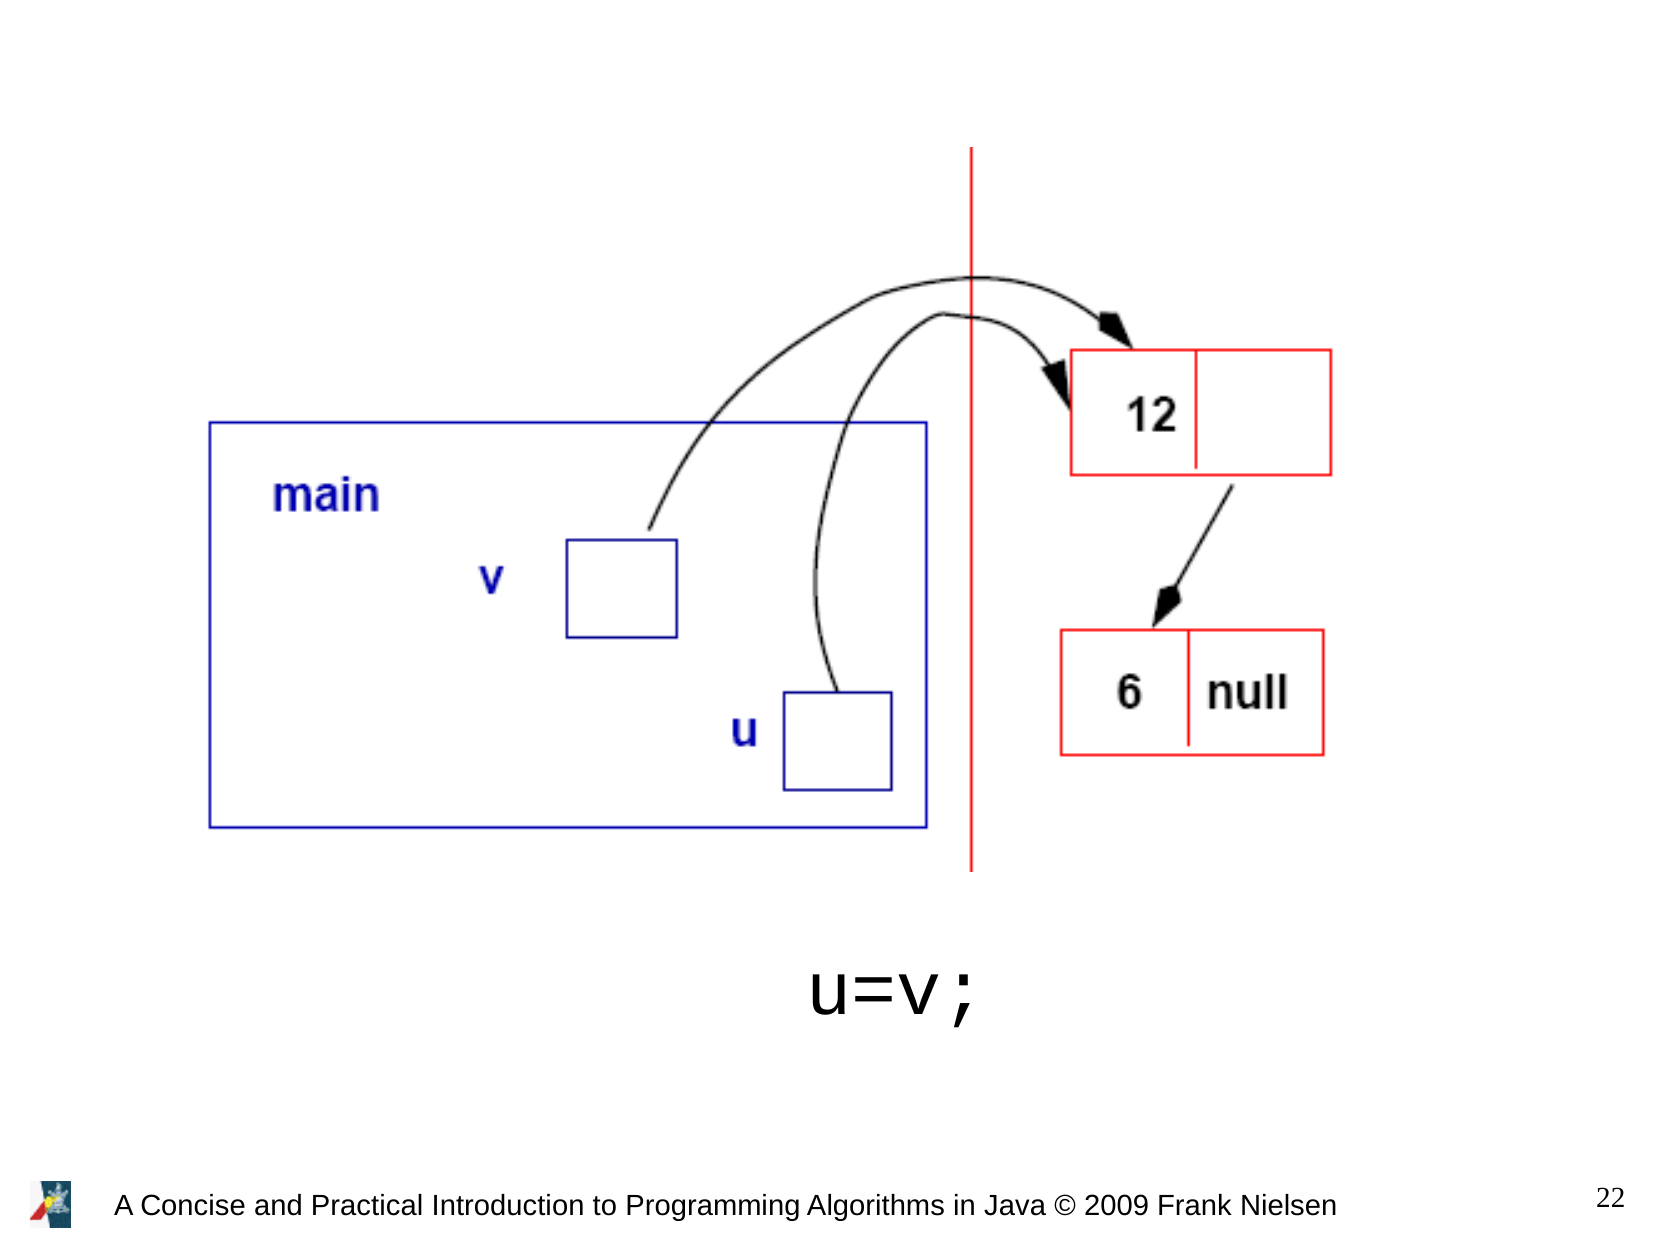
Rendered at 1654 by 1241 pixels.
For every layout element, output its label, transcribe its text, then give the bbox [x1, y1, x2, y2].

picture [29, 1181, 71, 1228]
picture [147, 147, 1565, 872]
text_box u=v; [791, 944, 1176, 1045]
